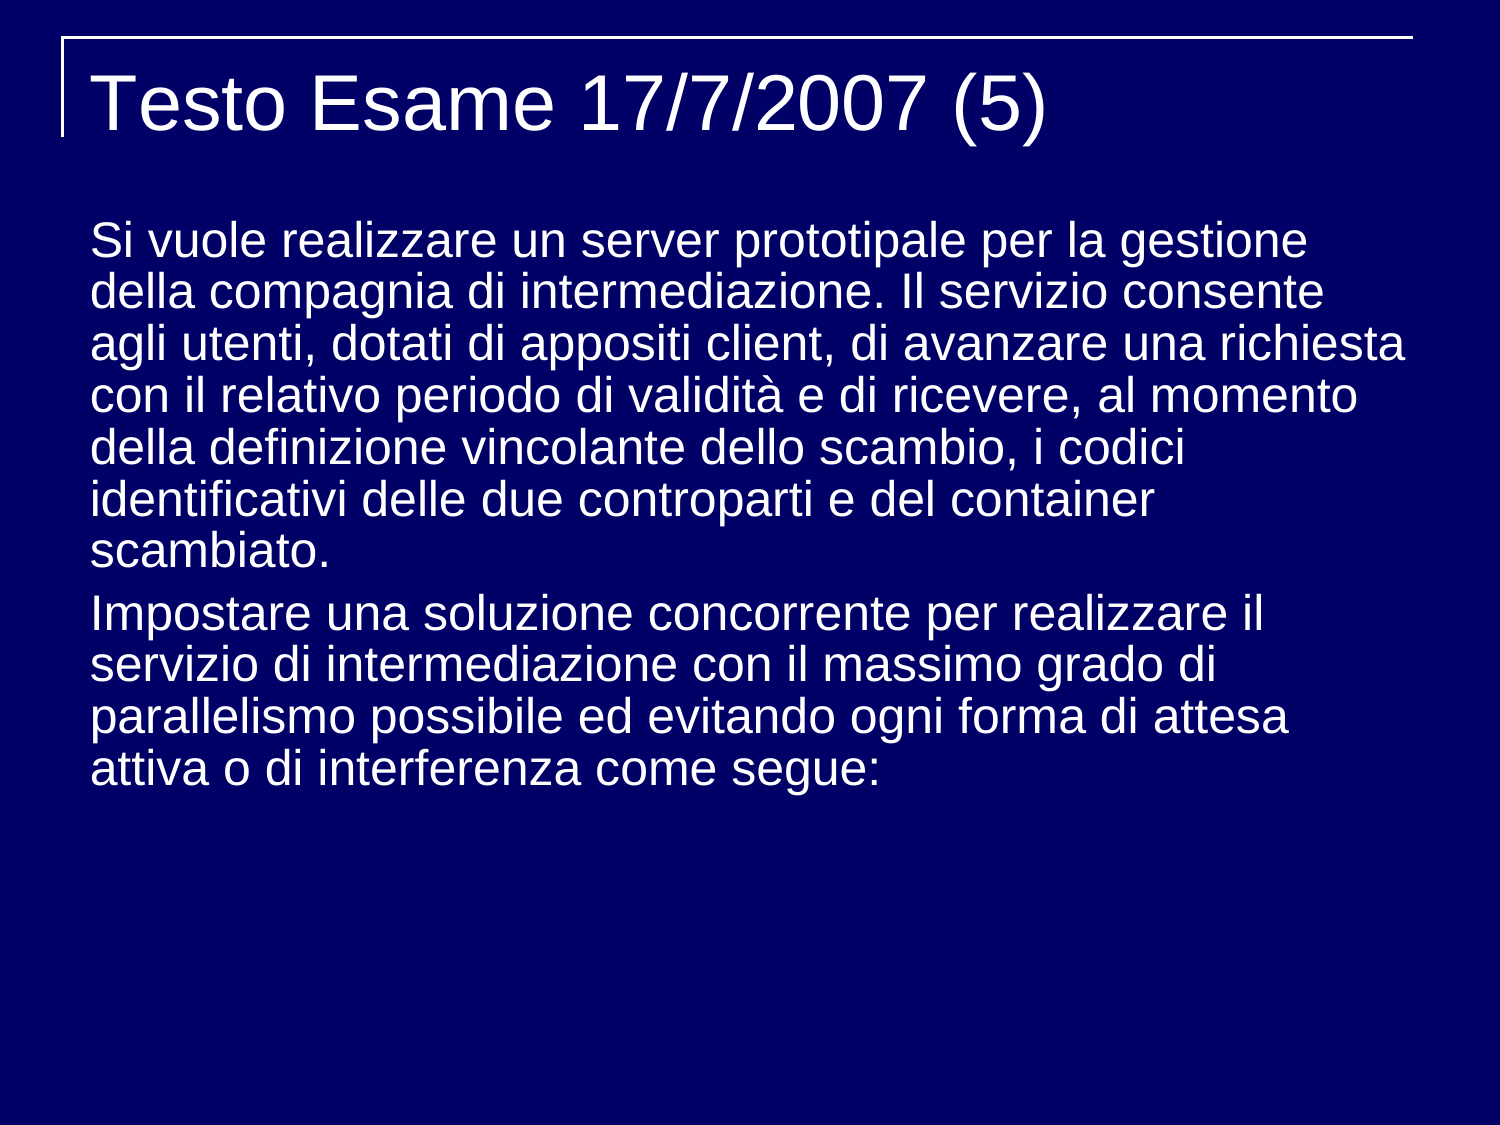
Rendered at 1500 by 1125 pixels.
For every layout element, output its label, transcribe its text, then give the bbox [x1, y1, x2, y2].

list Si vuole realizzare un server prototipale per la gestione della compagnia di intermediazione. Il servizio consente agli utenti, dotati di appositi client, di avanzare una richiesta con il relativo periodo di validità e di ricevere, al momento della definizione vincolante dello scambio, i codici identificativi delle due controparti e del container scambiato. Impostare una soluzione concorrente per realizzare il servizio di intermediazione con il massimo grado di parallelismo possibile ed evitando ogni forma di attesa attiva o di interferenza come segue: [75, 208, 1425, 1074]
title Testo Esame 17/7/2007 (5)‏ [74, 37, 1423, 164]
